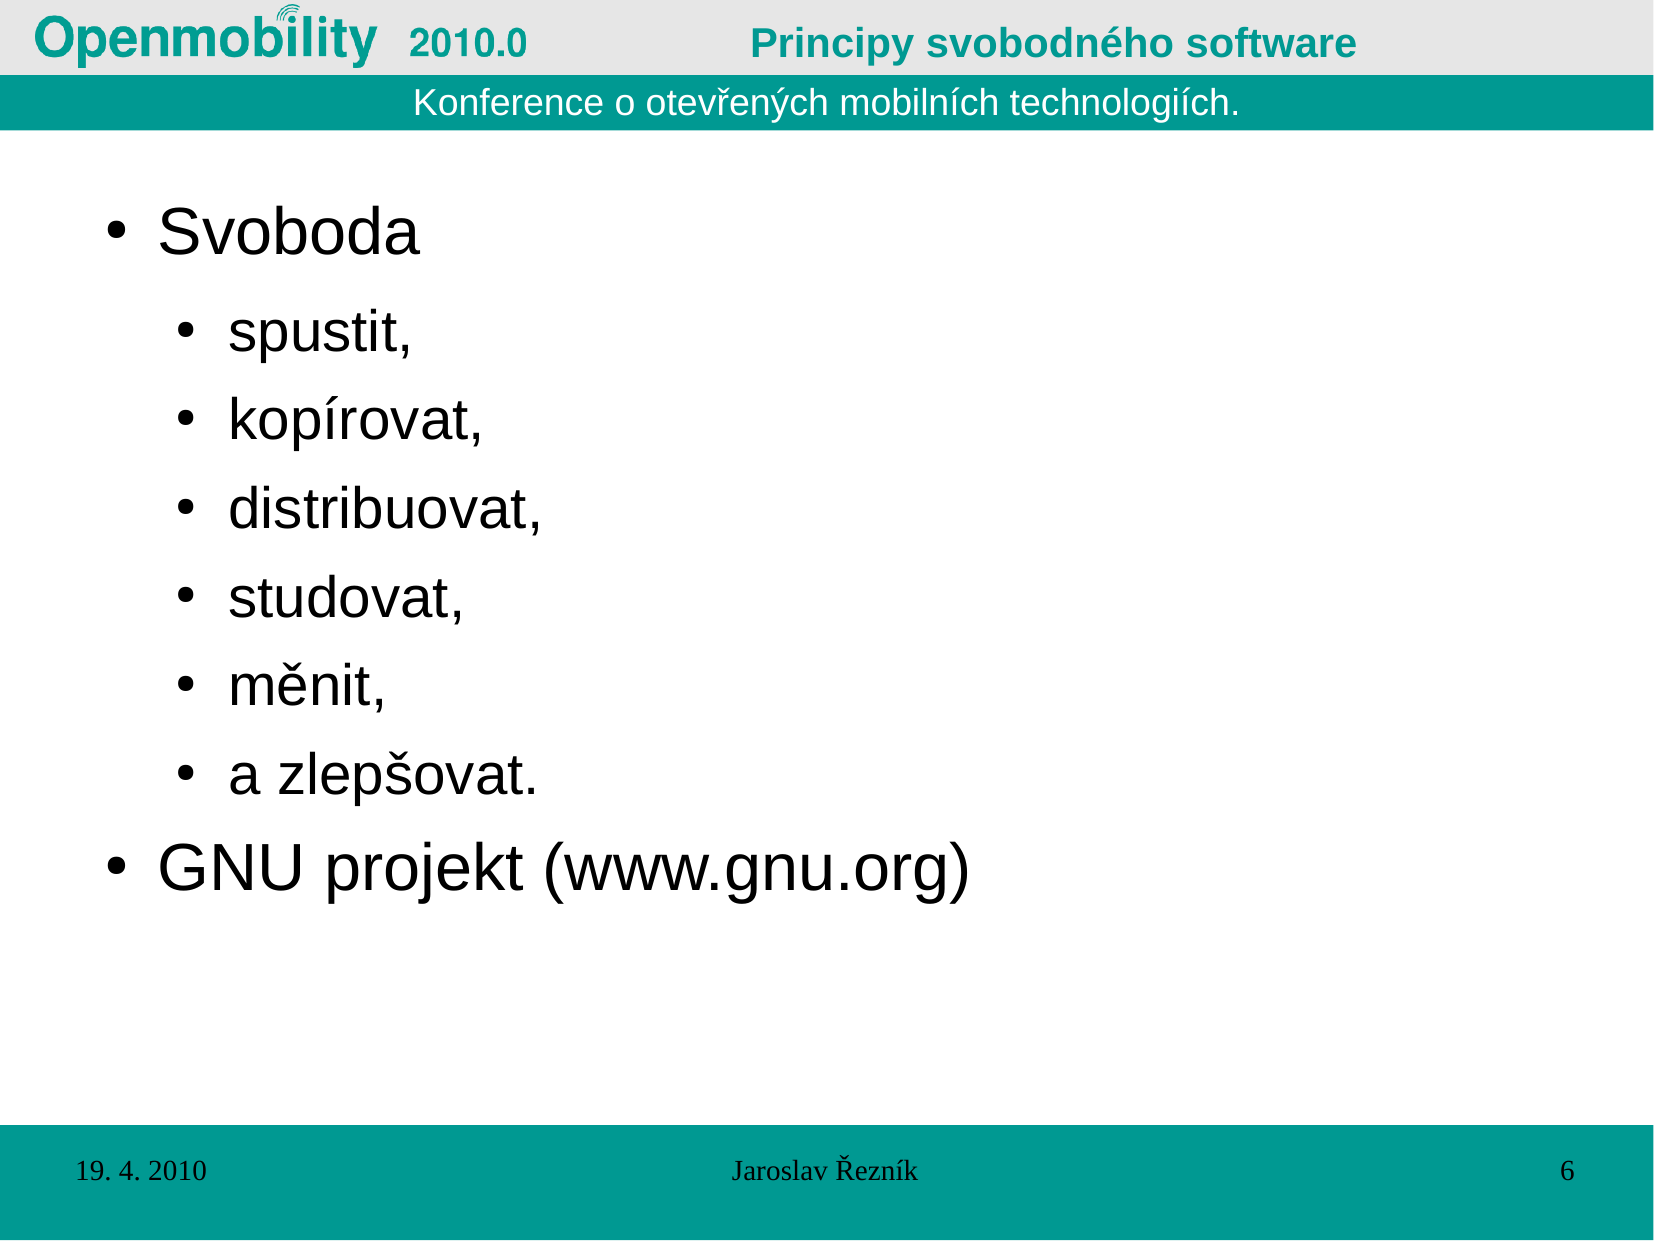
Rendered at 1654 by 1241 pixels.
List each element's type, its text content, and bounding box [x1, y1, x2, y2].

list Svoboda spustit, kopírovat, distribuovat, studovat, měnit, a zlepšovat. GNU projekt (www.gnu.org) [86, 194, 1576, 1073]
title Principy svobodného software [570, 19, 1538, 68]
picture [35, 4, 526, 68]
